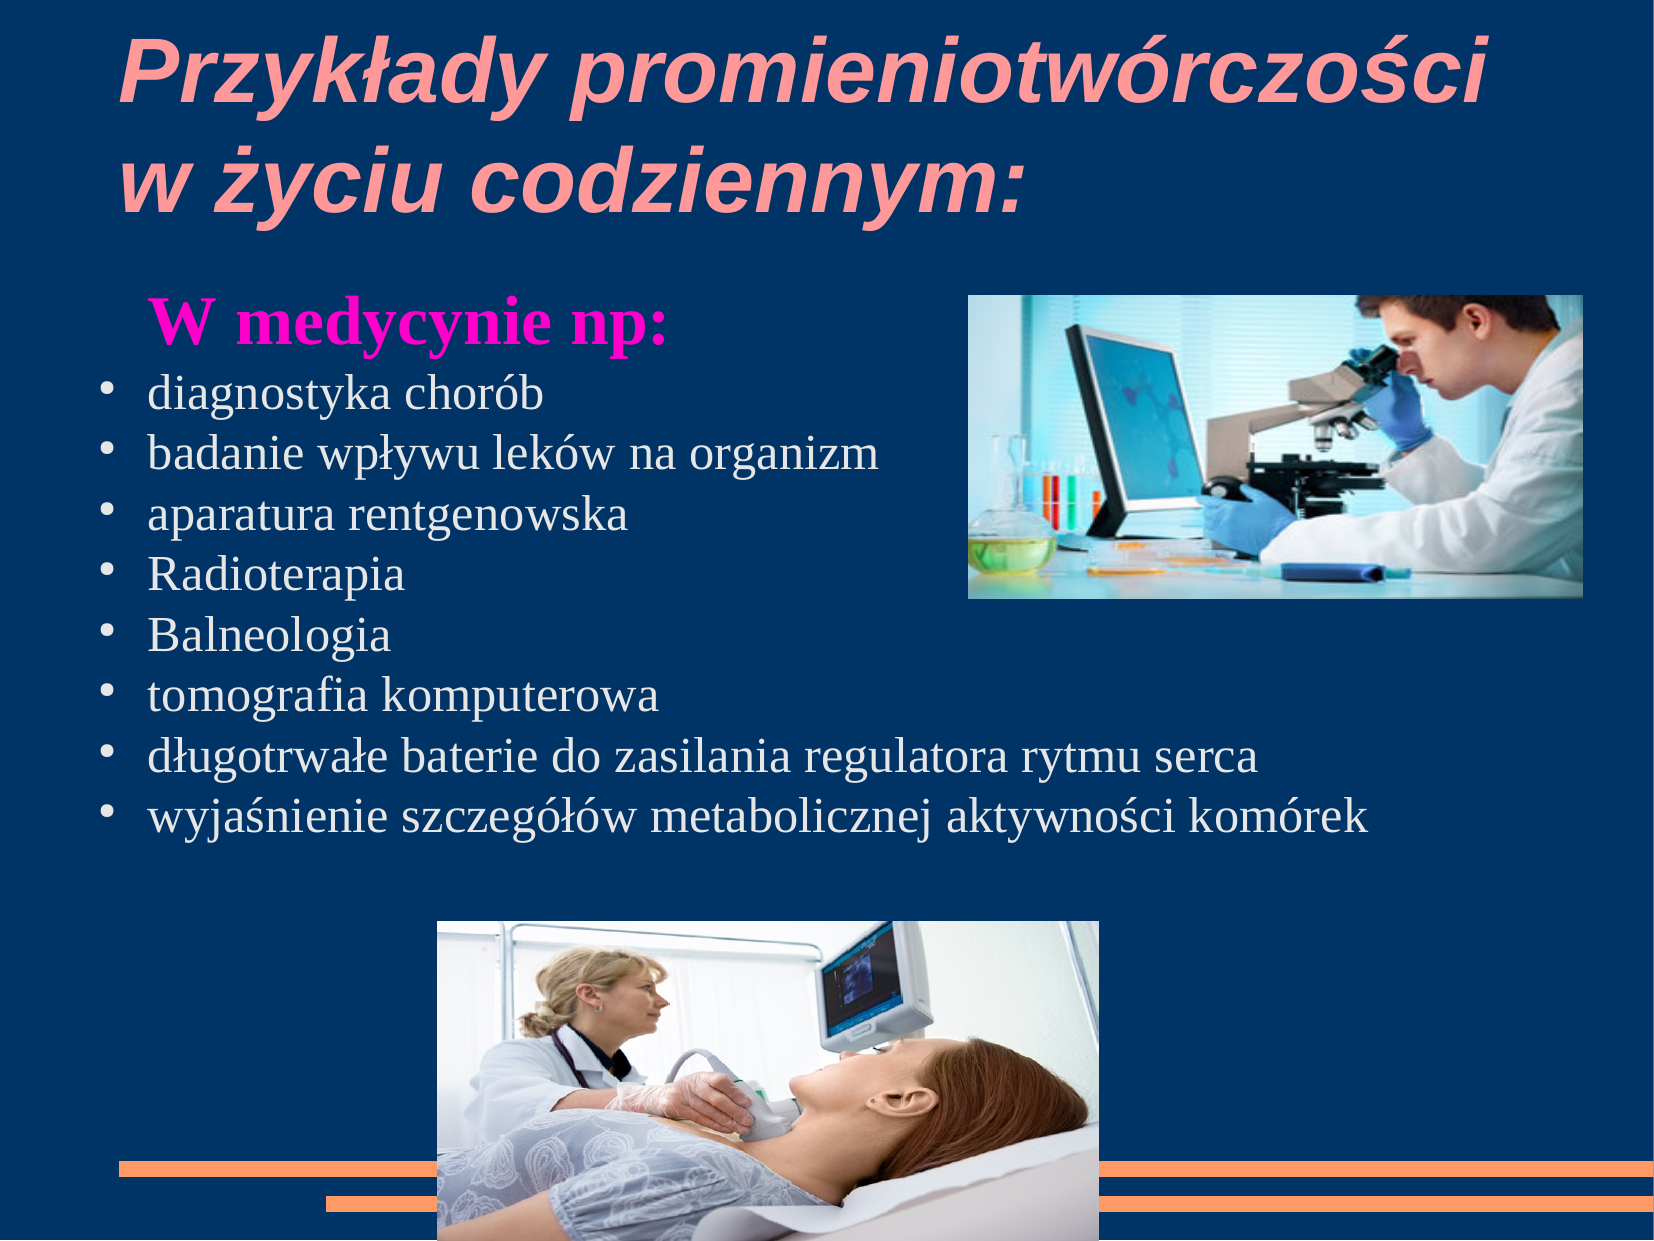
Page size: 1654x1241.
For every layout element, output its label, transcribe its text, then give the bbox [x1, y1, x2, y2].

title Przykłady promieniotwórczości w życiu codziennym: [118, 17, 1531, 225]
picture [437, 921, 1099, 1241]
list W medycynie np: diagnostyka chorób badanie wpływu leków na organizm aparatura rentgenowska Radioterapia Balneologia tomografia komputerowa długotrwałe baterie do zasilania regulatora rytmu serca wyjaśnienie szczegółów metabolicznej aktywności komórek [65, 275, 1477, 847]
picture [968, 295, 1583, 599]
